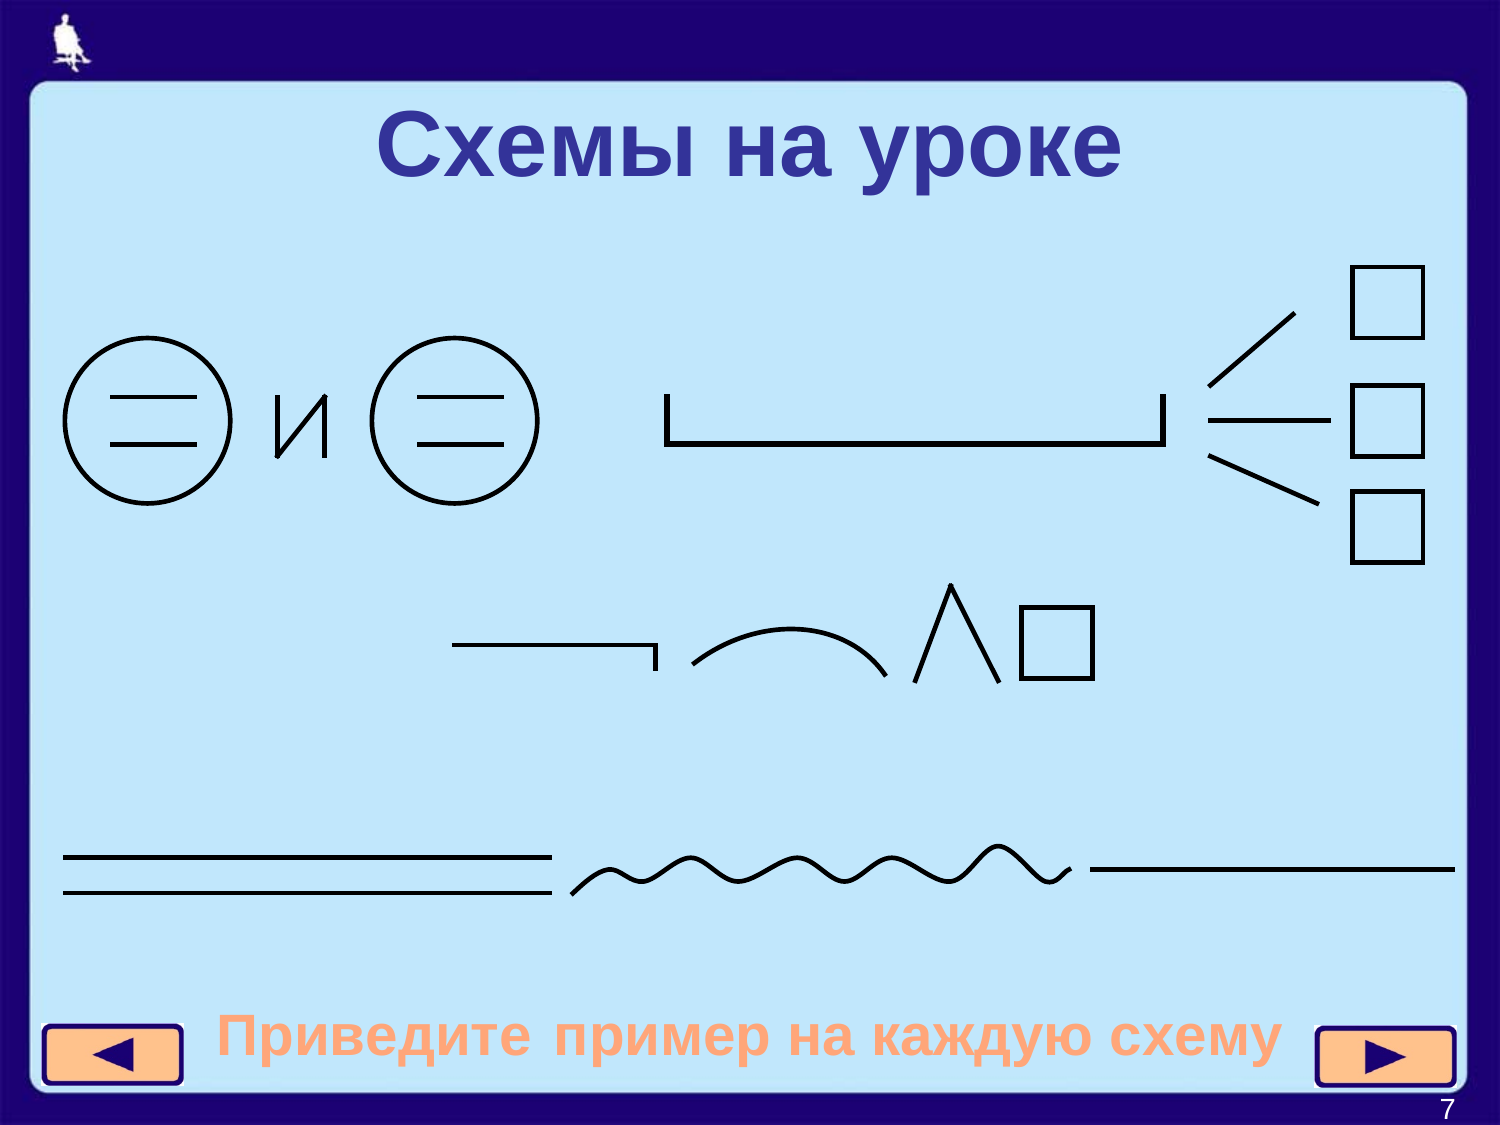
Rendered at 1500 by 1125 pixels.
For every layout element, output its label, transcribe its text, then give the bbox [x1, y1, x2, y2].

title Схемы на уроке [75, 45, 1426, 233]
picture [0, 0, 1500, 1125]
text_box <номер> [1120, 1082, 1471, 1125]
text_box Приведите пример на каждую схему [200, 989, 1301, 1076]
